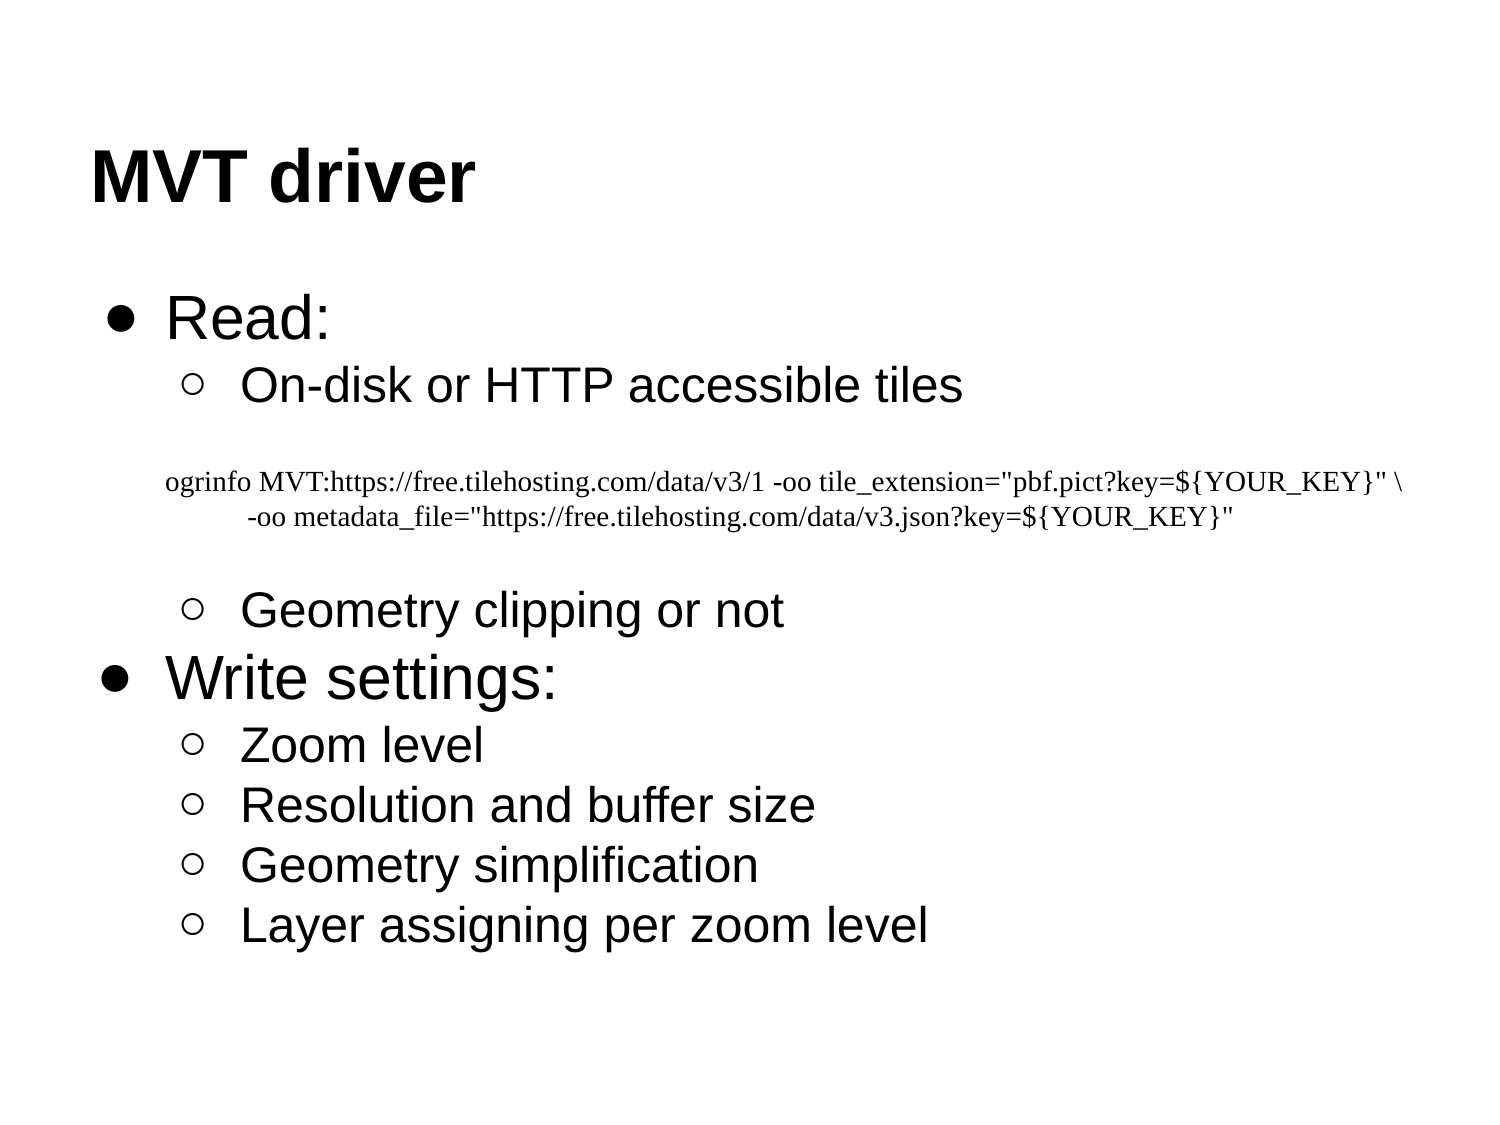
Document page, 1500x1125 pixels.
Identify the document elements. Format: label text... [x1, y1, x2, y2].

title MVT driver [75, 45, 1425, 233]
list Read: On-disk or HTTP accessible tiles ogrinfo MVT:https://free.tilehosting.com/data/v3/1 -oo tile_extension="pbf.pict?key=${YOUR_KEY}" \ -oo metadata_file="https://free.tilehosting.com/data/v3.json?key=${YOUR_KEY}" Geometry clipping or not Write settings: Zoom level Resolution and buffer size Geometry simplification Layer assigning per zoom level [75, 262, 1425, 1078]
